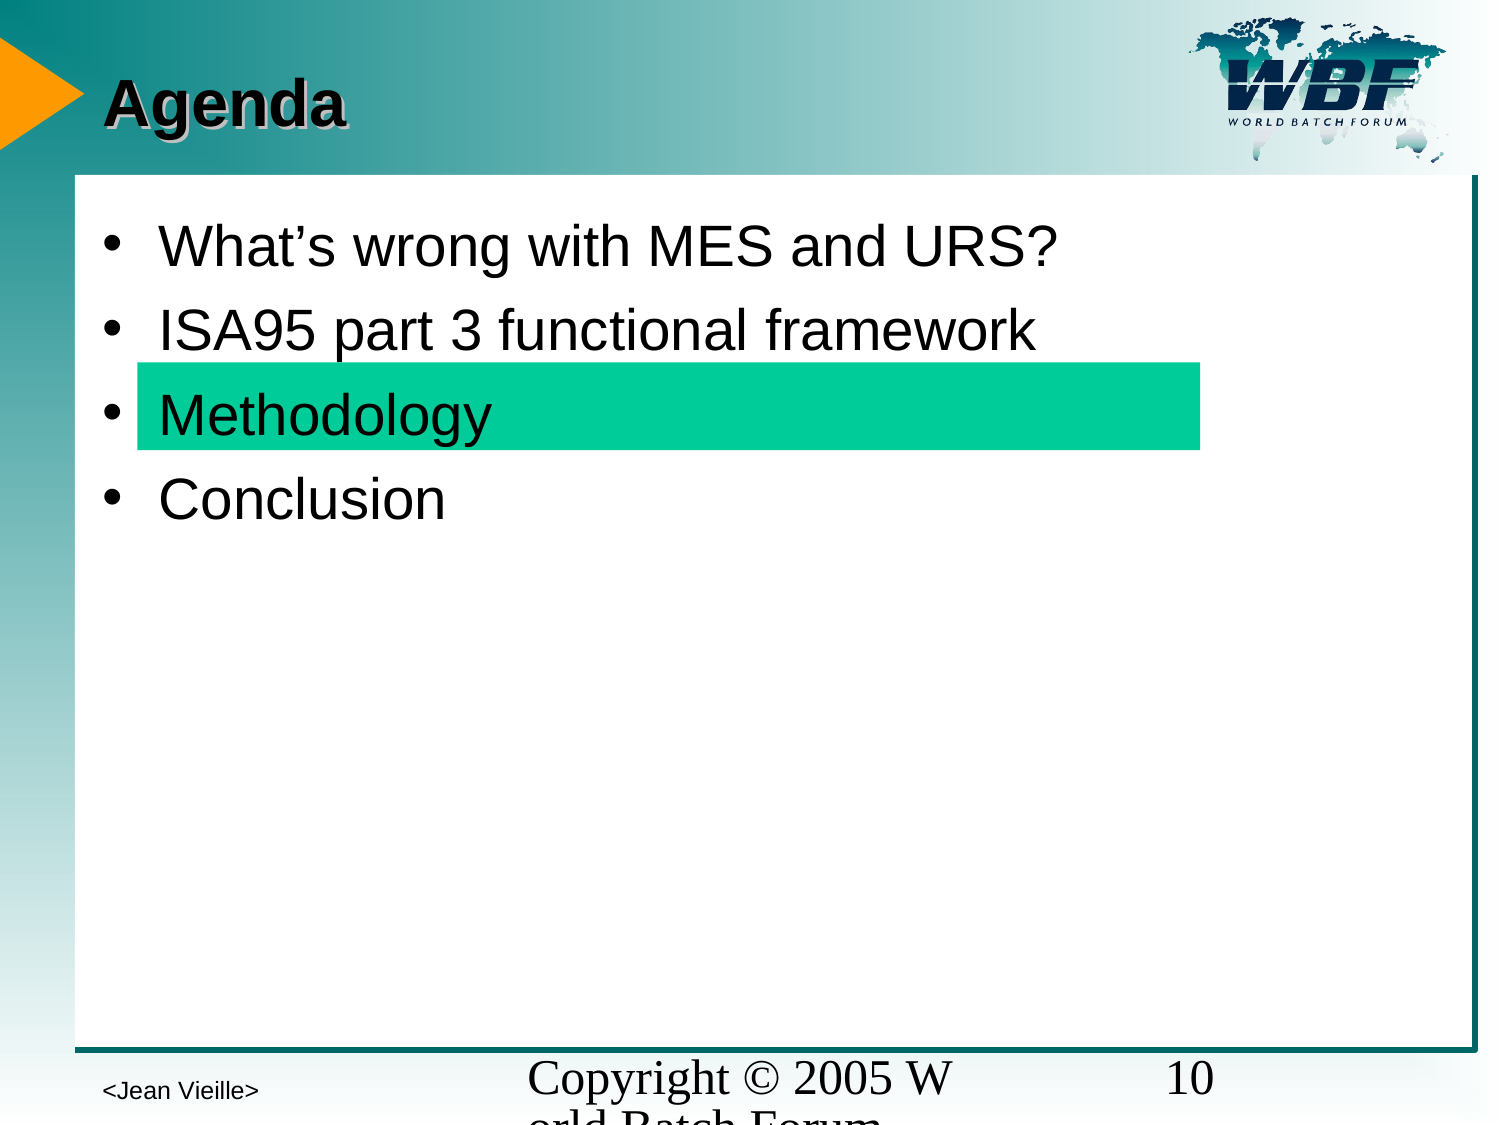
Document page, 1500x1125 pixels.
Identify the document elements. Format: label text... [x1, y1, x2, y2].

picture [0, 0, 1500, 1125]
title Agenda [87, 37, 1188, 163]
picture [630, 1113, 643, 1125]
list What’s wrong with MES and URS? ISA95 part 3 functional framework Methodology Conclusion [87, 199, 1463, 1038]
